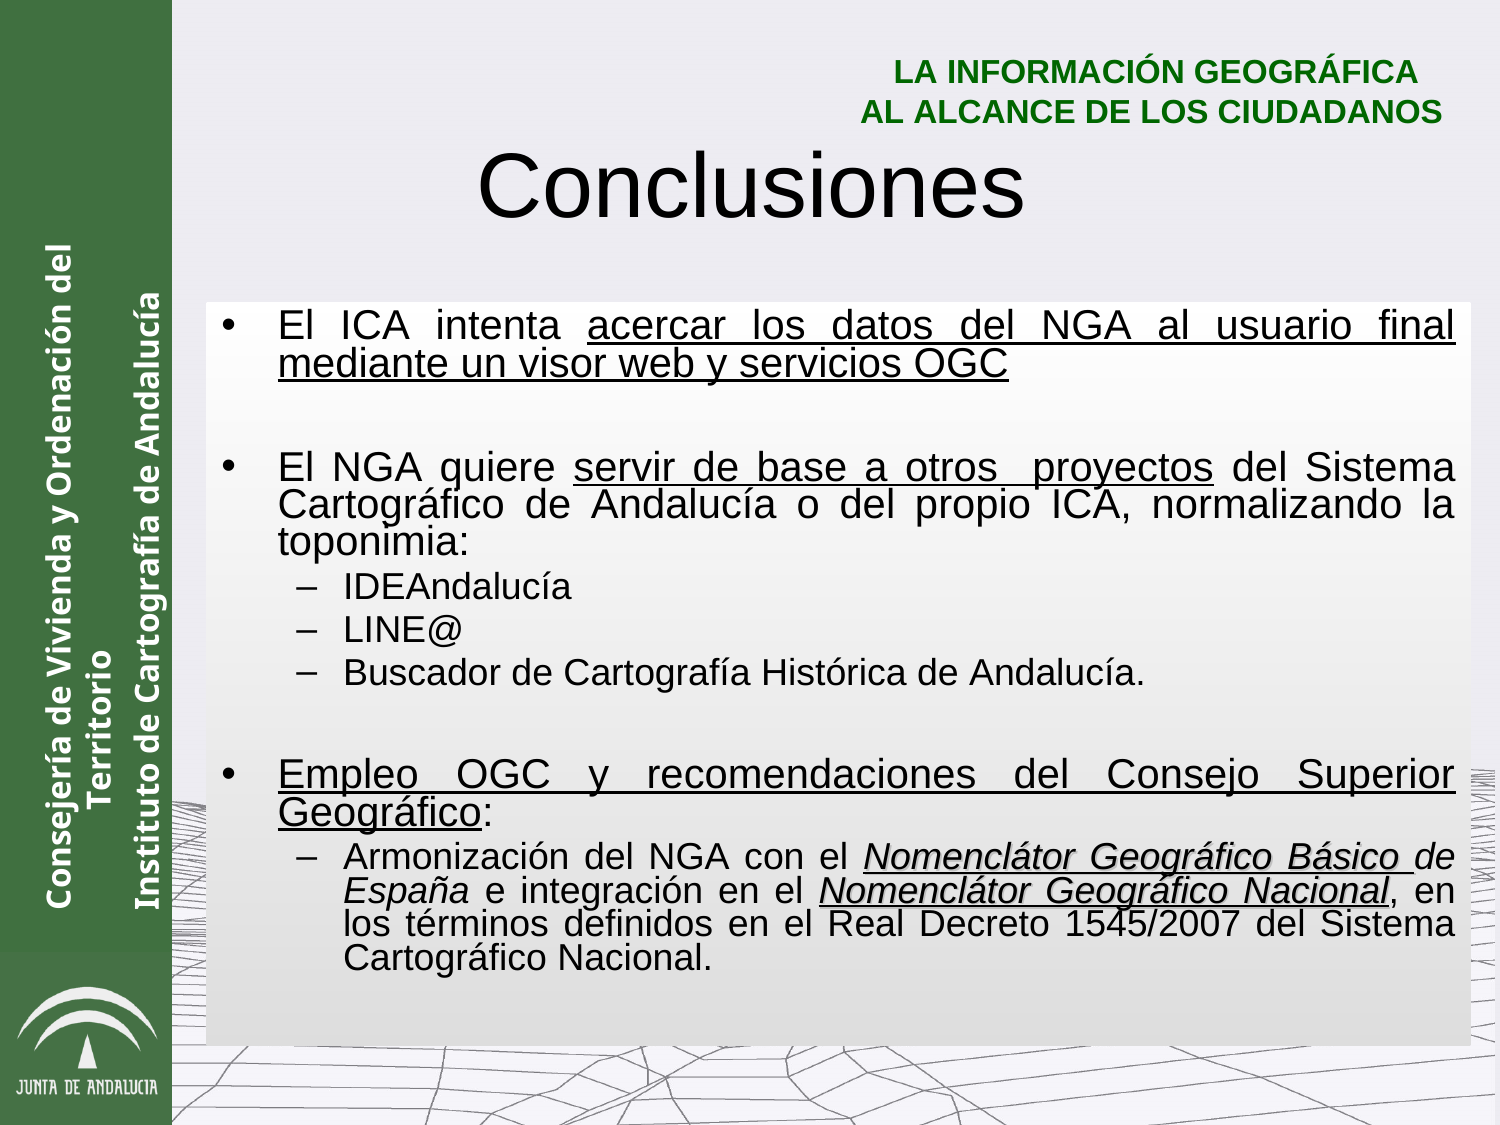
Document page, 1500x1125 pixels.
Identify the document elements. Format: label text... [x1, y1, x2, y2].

picture [172, 0, 1500, 1125]
title Conclusiones [76, 126, 1427, 315]
list El ICA intenta acercar los datos del NGA al usuario final mediante un visor web y servicios OGC El NGA quiere servir de base a otros proyectos del Sistema Cartográfico de Andalucía o del propio ICA, normalizando la toponimia: IDEAndalucía LINE@ Buscador de Cartografía Histórica de Andalucía. Empleo OGC y recomendaciones del Consejo Superior Geográfico: Armonización del NGA con el Nomenclátor Geográfico Básico de España e integración en el Nomenclátor Geográfico Nacional, en los términos definidos en el Real Decreto 1545/2007 del Sistema Cartográfico Nacional. [206, 302, 1471, 1046]
